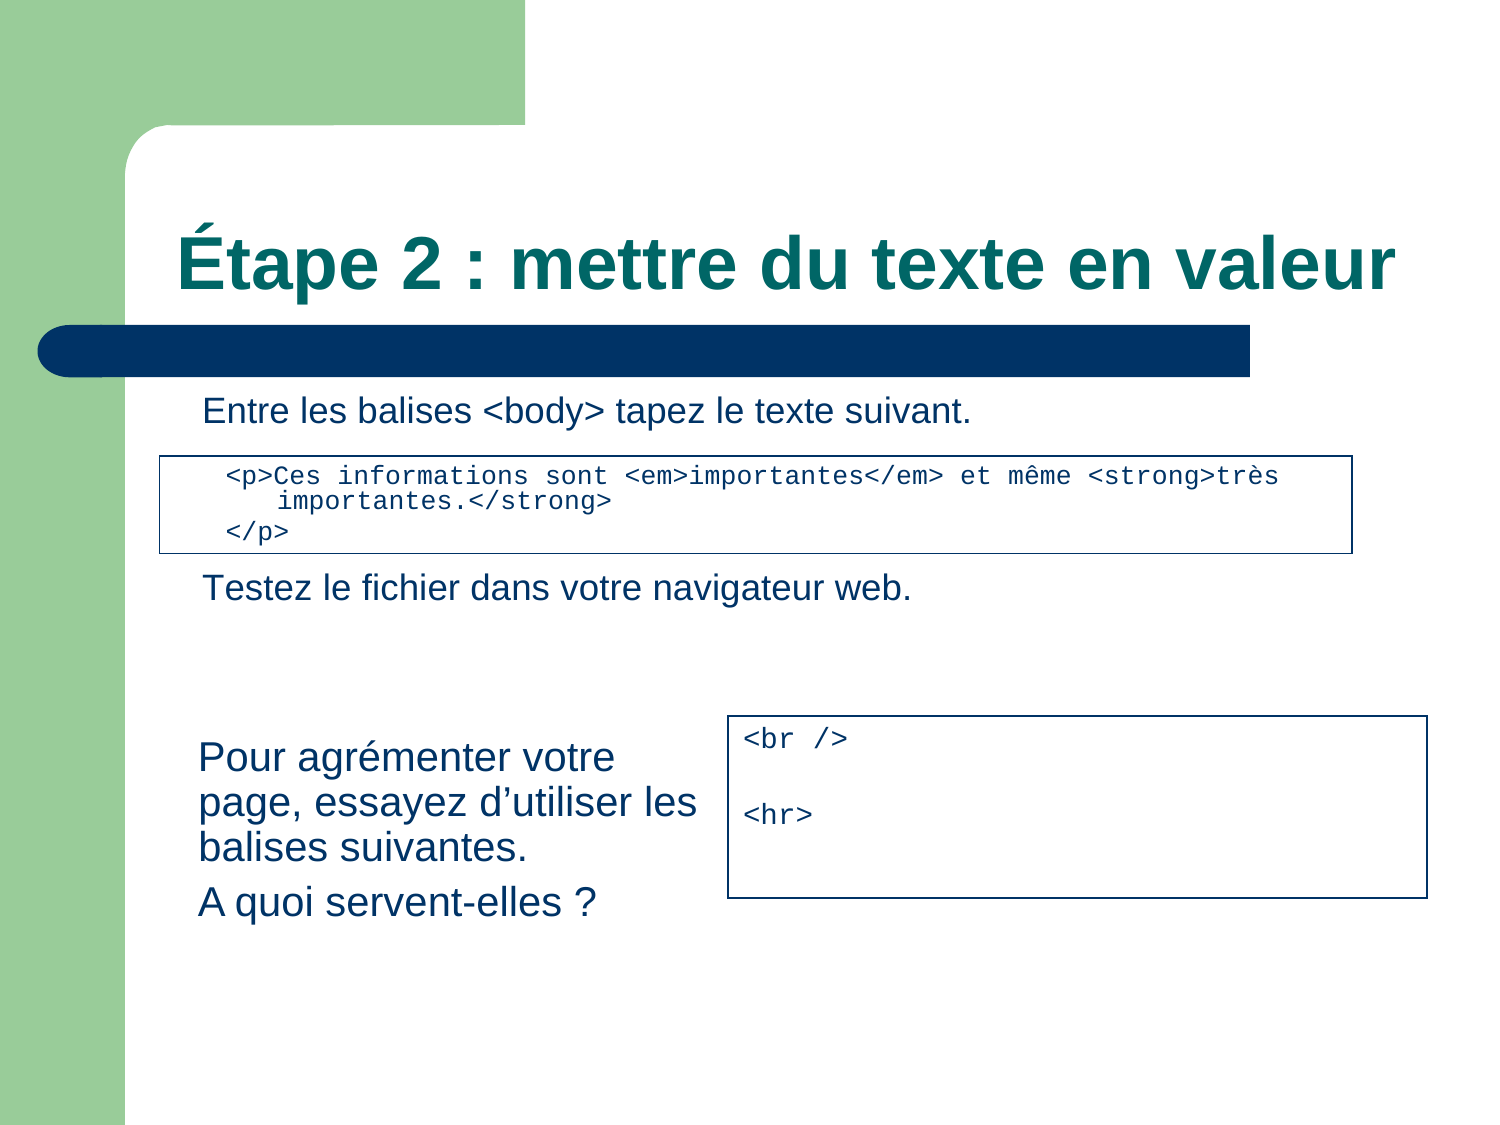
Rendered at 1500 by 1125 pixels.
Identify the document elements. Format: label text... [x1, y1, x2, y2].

title Étape 2 : mettre du texte en valeur [161, 125, 1426, 313]
text_box Pour agrémenter votre page, essayez d’utiliser les balises suivantes. A quoi servent-elles ? [183, 728, 739, 981]
list <p>Ces informations sont <em>importantes</em> et même <strong>très importantes.</strong> </p> [159, 456, 1352, 554]
list Entre les balises <body> tapez le texte suivant. Testez le fichier dans votre navigateur web. [137, 387, 1354, 615]
text_box <br /> <hr> [728, 716, 1427, 898]
